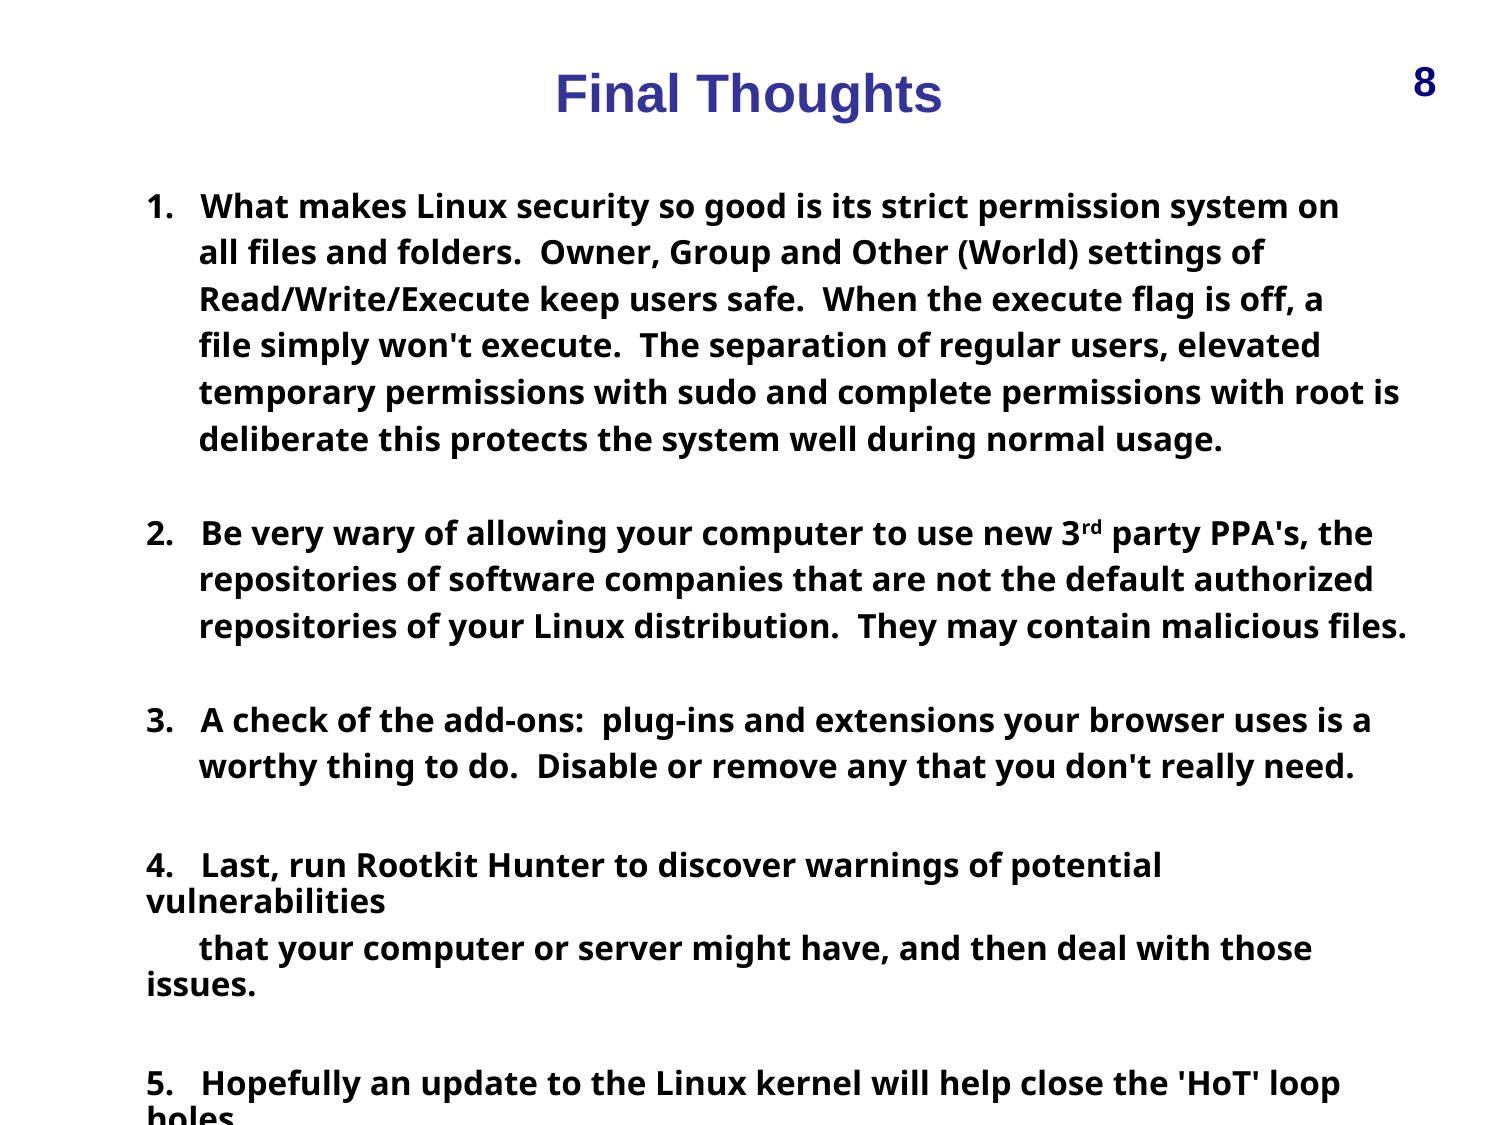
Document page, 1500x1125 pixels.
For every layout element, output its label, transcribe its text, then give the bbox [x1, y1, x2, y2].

title Final Thoughts [75, 37, 1426, 151]
list 1. What makes Linux security so good is its strict permission system on all files and folders. Owner, Group and Other (World) settings of Read/Write/Execute keep users safe. When the execute flag is off, a file simply won't execute. The separation of regular users, elevated temporary permissions with sudo and complete permissions with root is deliberate this protects the system well during normal usage. 2. Be very wary of allowing your computer to use new 3rd party PPA's, the repositories of software companies that are not the default authorized repositories of your Linux distribution. They may contain malicious files. 3. A check of the add-ons: plug-ins and extensions your browser uses is a worthy thing to do. Disable or remove any that you don't really need. 4. Last, run Rootkit Hunter to discover warnings of potential vulnerabilities that your computer or server might have, and then deal with those issues. 5. Hopefully an update to the Linux kernel will help close the 'HoT' loop holes. [75, 181, 1426, 1025]
text_box 8 [1387, 47, 1463, 113]
